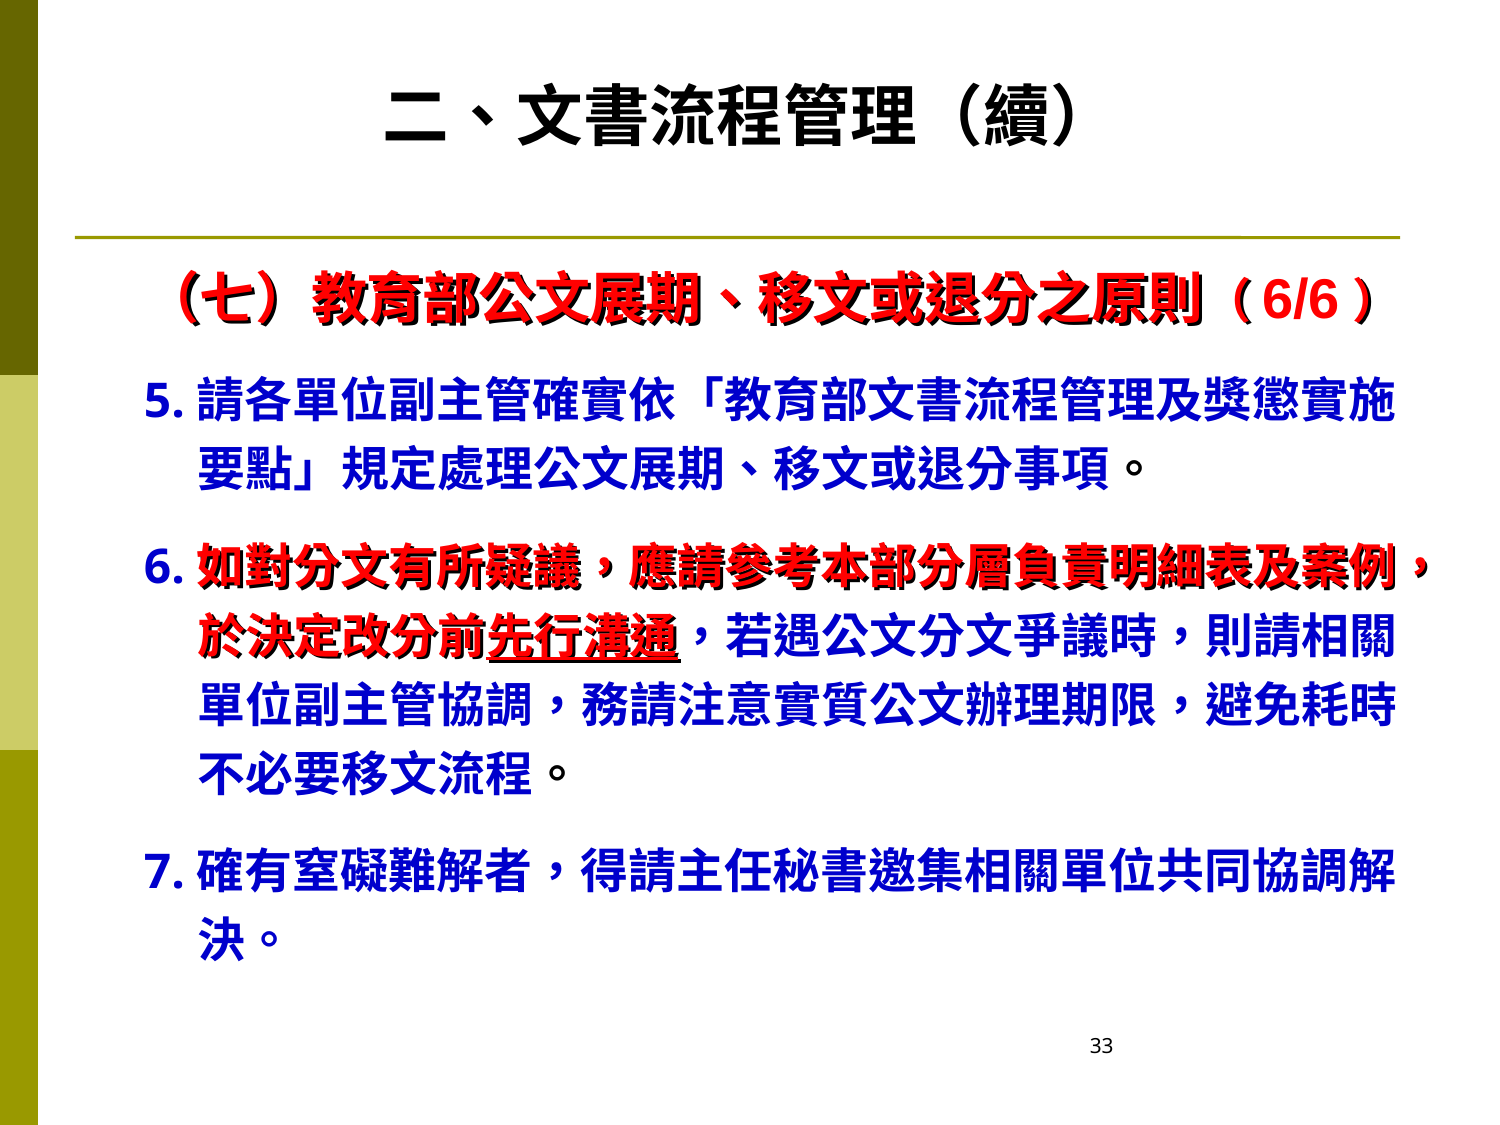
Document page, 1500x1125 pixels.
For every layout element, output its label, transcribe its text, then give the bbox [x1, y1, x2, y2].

list （七）教育部公文展期、移文或退分之原則（6/6） 5.請各單位副主管確實依「教育部文書流程管理及獎懲實施要點」規定處理公文展期、移文或退分事項。 6.如對分文有所疑議，應請參考本部分層負責明細表及案例，於決定改分前先行溝通，若遇公文分文爭議時，則請相關單位副主管協調，務請注意實質公文辦理期限，避免耗時不必要移文流程。 7.確有窒礙難解者，得請主任秘書邀集相關單位共同協調解決。 [75, 262, 1426, 1006]
text_box [1074, 1025, 1426, 1101]
title 二、文書流程管理（續） [75, 45, 1426, 161]
